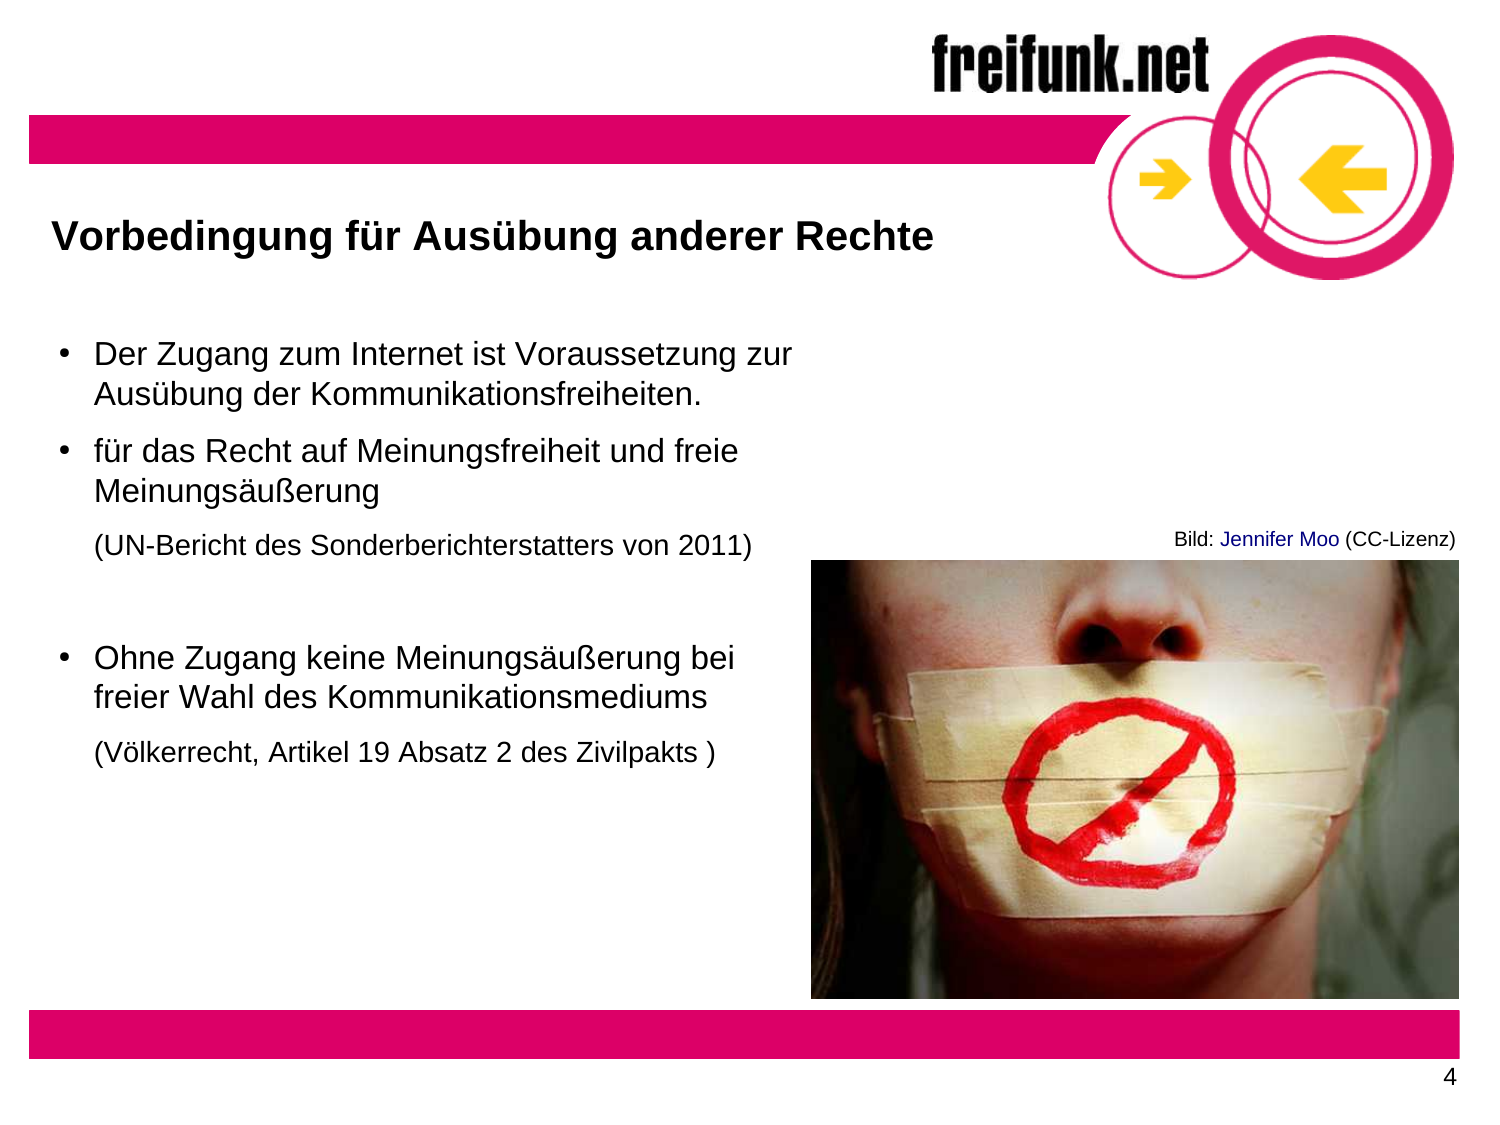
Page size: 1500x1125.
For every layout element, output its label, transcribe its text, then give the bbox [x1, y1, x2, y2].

picture [932, 34, 1454, 280]
text_box Vorbedingung für Ausübung anderer Rechte [51, 209, 1044, 289]
text_box Bild: Jennifer Moo (CC-Lizenz) [1174, 526, 1458, 550]
picture [811, 560, 1459, 999]
text_box Der Zugang zum Internet ist Voraussetzung zur Ausübung der Kommunikationsfreiheiten. für das Recht auf Meinungsfreiheit und freie Meinungsäußerung (UN-Bericht des Sonderberichterstatters von 2011) Ohne Zugang keine Meinungsäußerung bei freier Wahl des Kommunikationsmediums (Völkerrecht, Artikel 19 Absatz 2 des Zivilpakts ) [58, 333, 825, 938]
